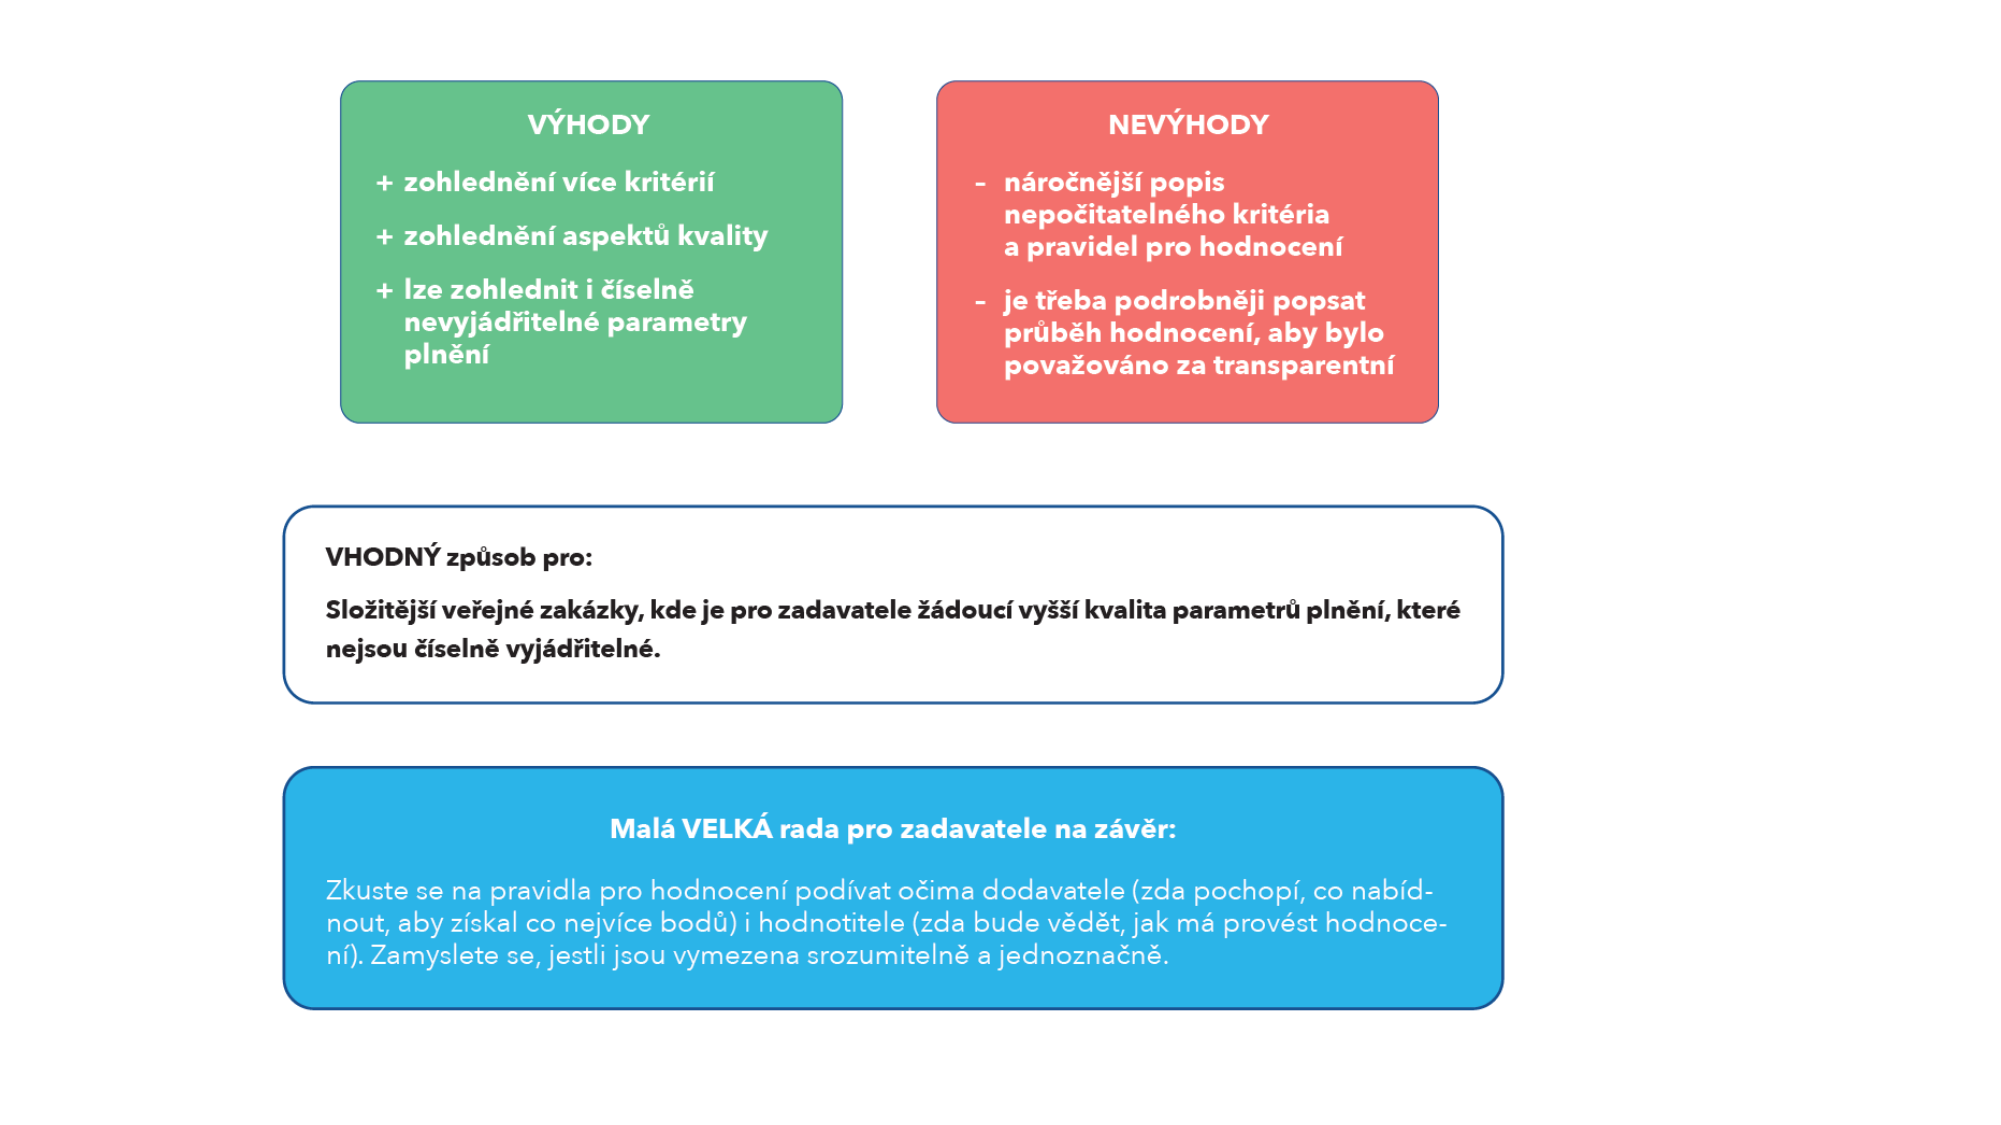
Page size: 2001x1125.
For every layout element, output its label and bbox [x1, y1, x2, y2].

picture [239, 47, 1553, 1047]
